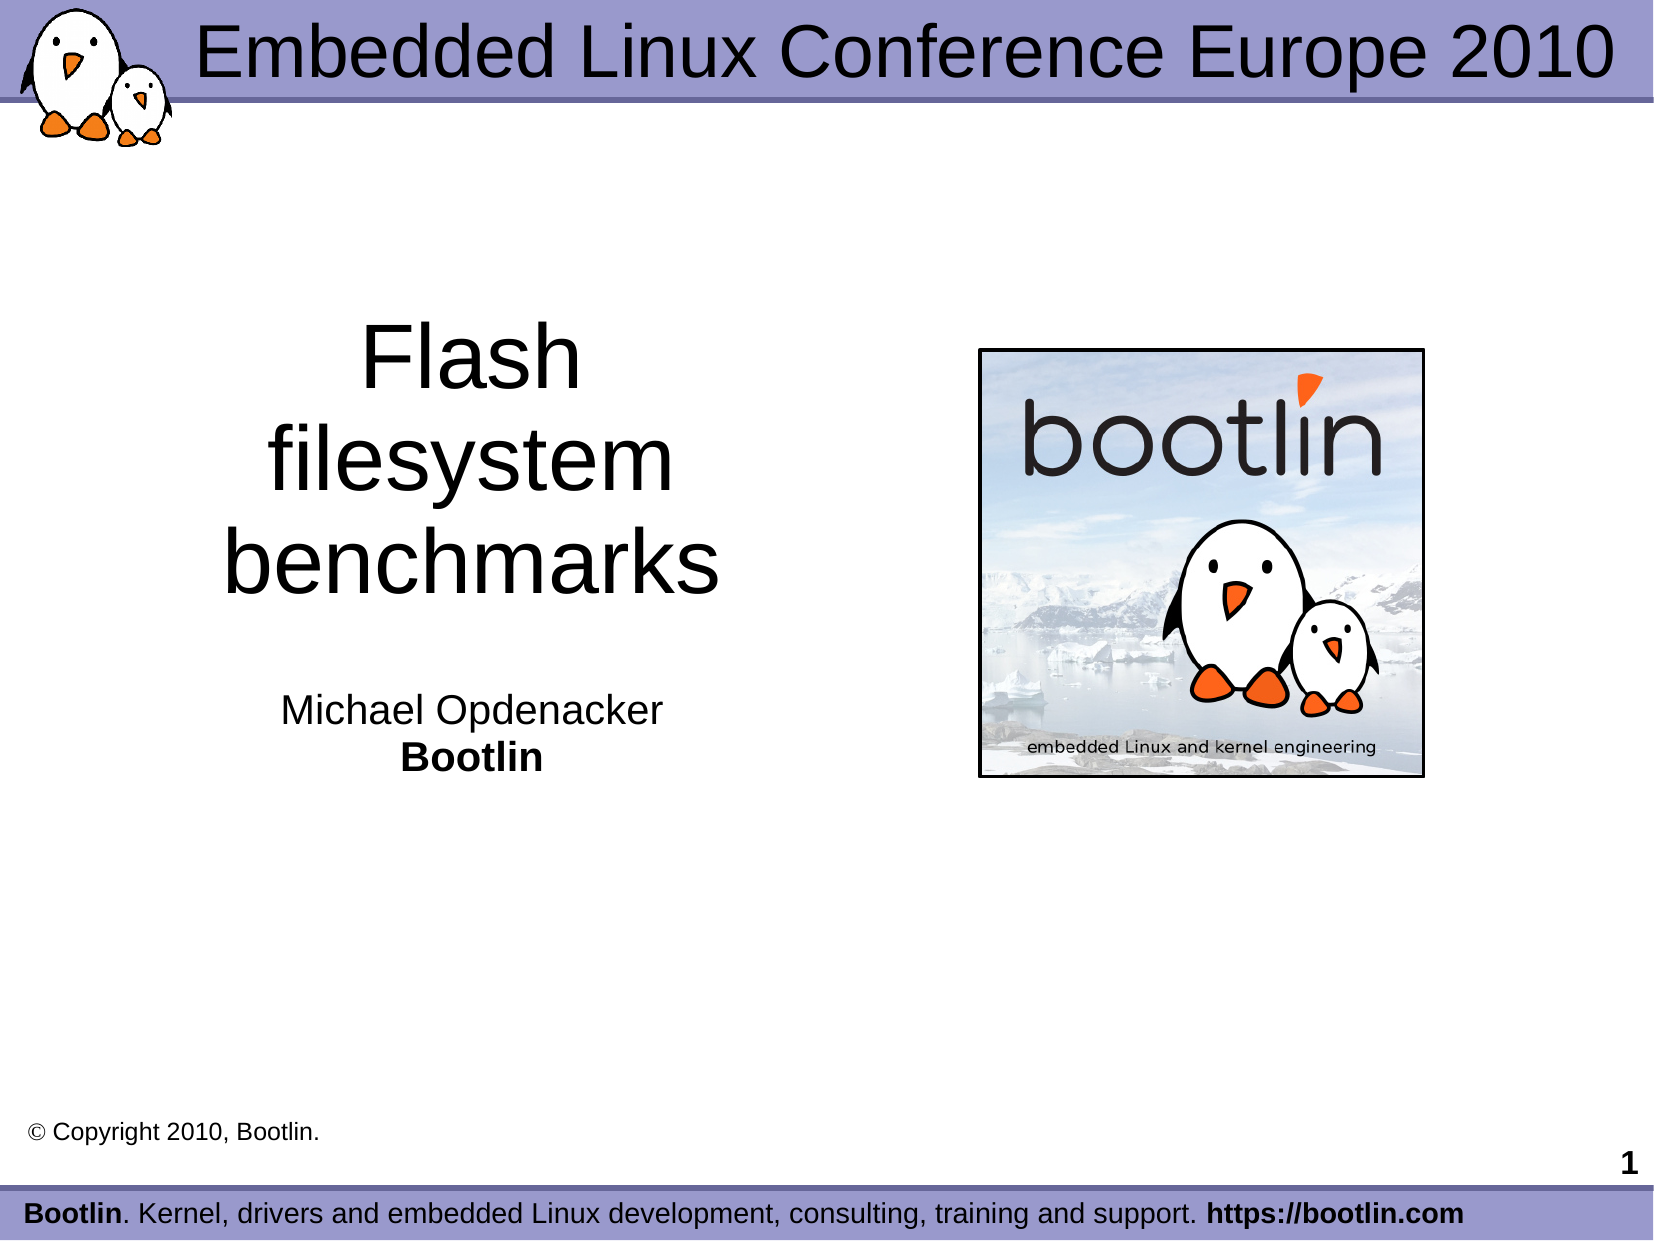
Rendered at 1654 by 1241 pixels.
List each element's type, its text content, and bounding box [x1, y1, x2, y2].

subtitle Flash filesystem benchmarks Michael Opdenacker Bootlin [87, 184, 840, 901]
picture [20, 8, 172, 147]
picture [978, 348, 1425, 778]
list © Copyright 2010, Bootlin. [27, 1117, 825, 1158]
title Embedded Linux Conference Europe 2010 [161, 4, 1651, 98]
